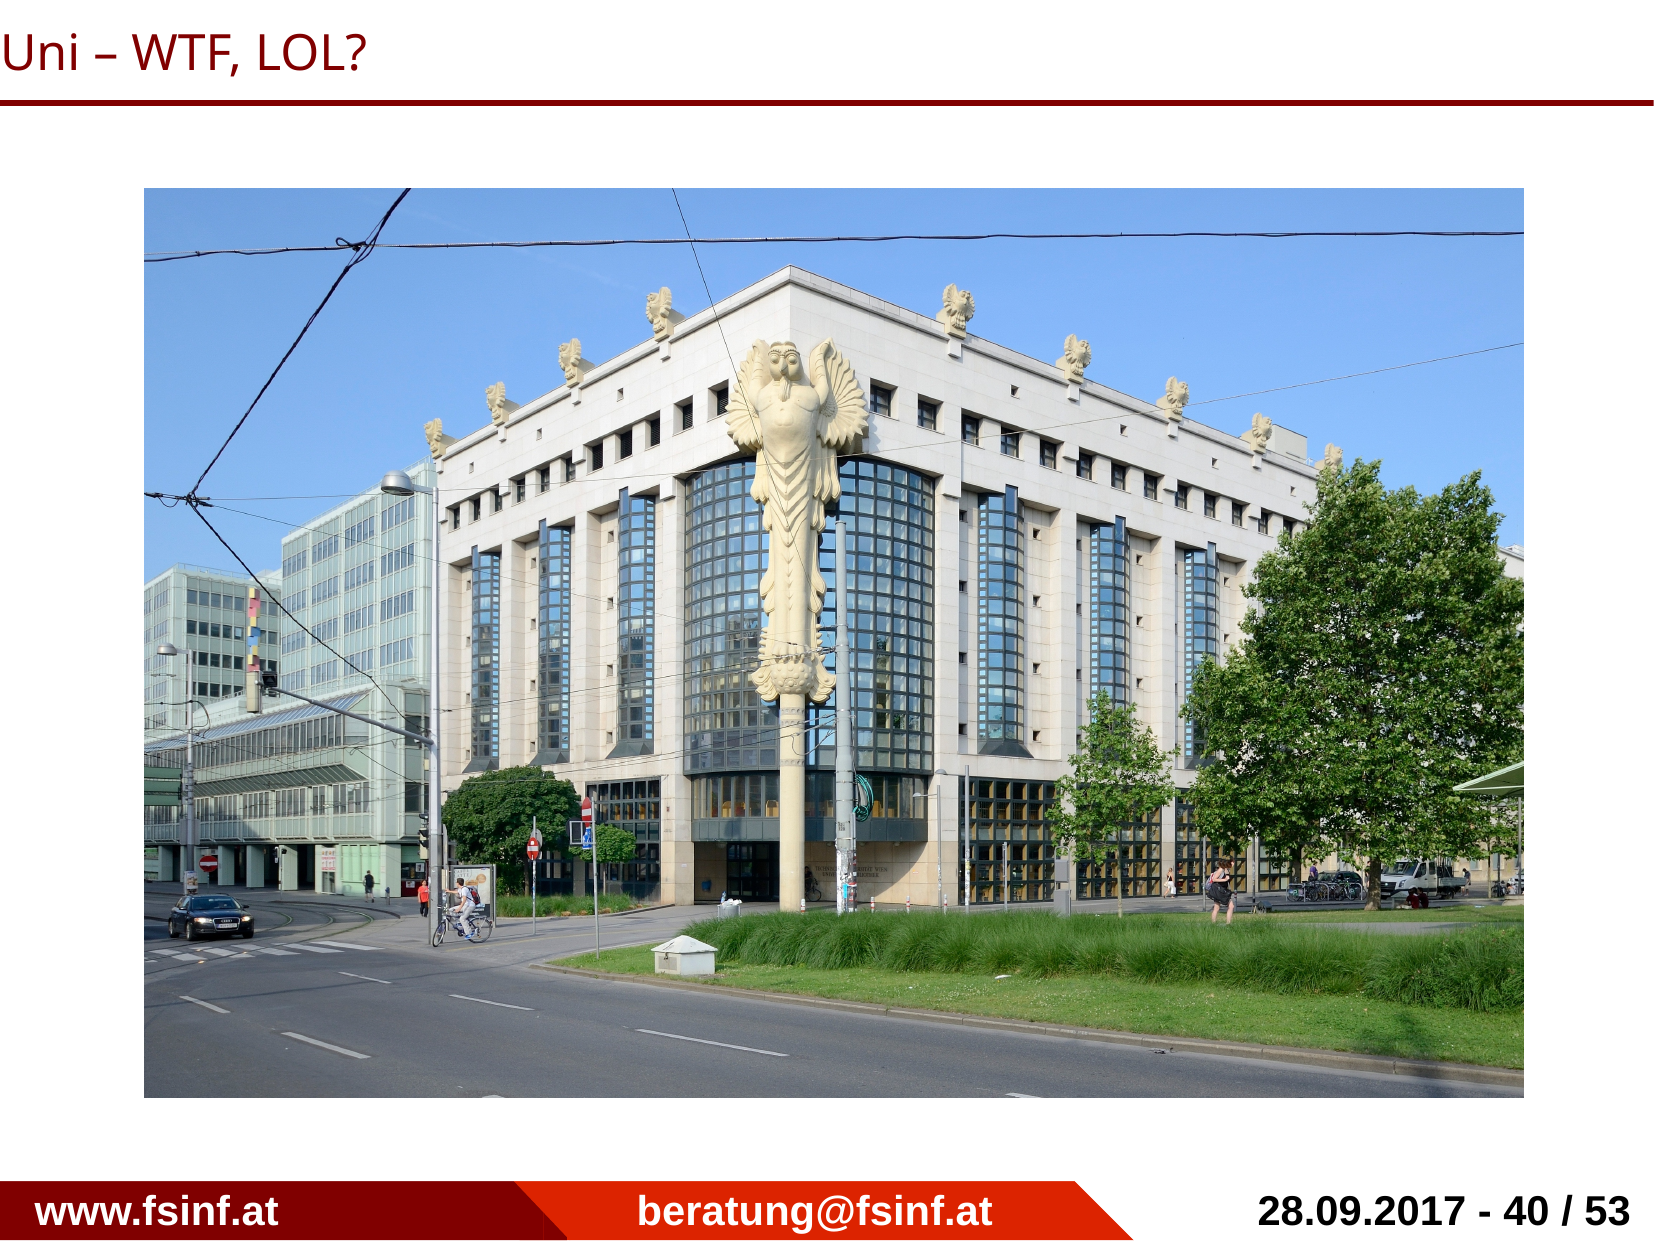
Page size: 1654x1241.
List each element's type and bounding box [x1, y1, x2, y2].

picture [144, 188, 1524, 1098]
